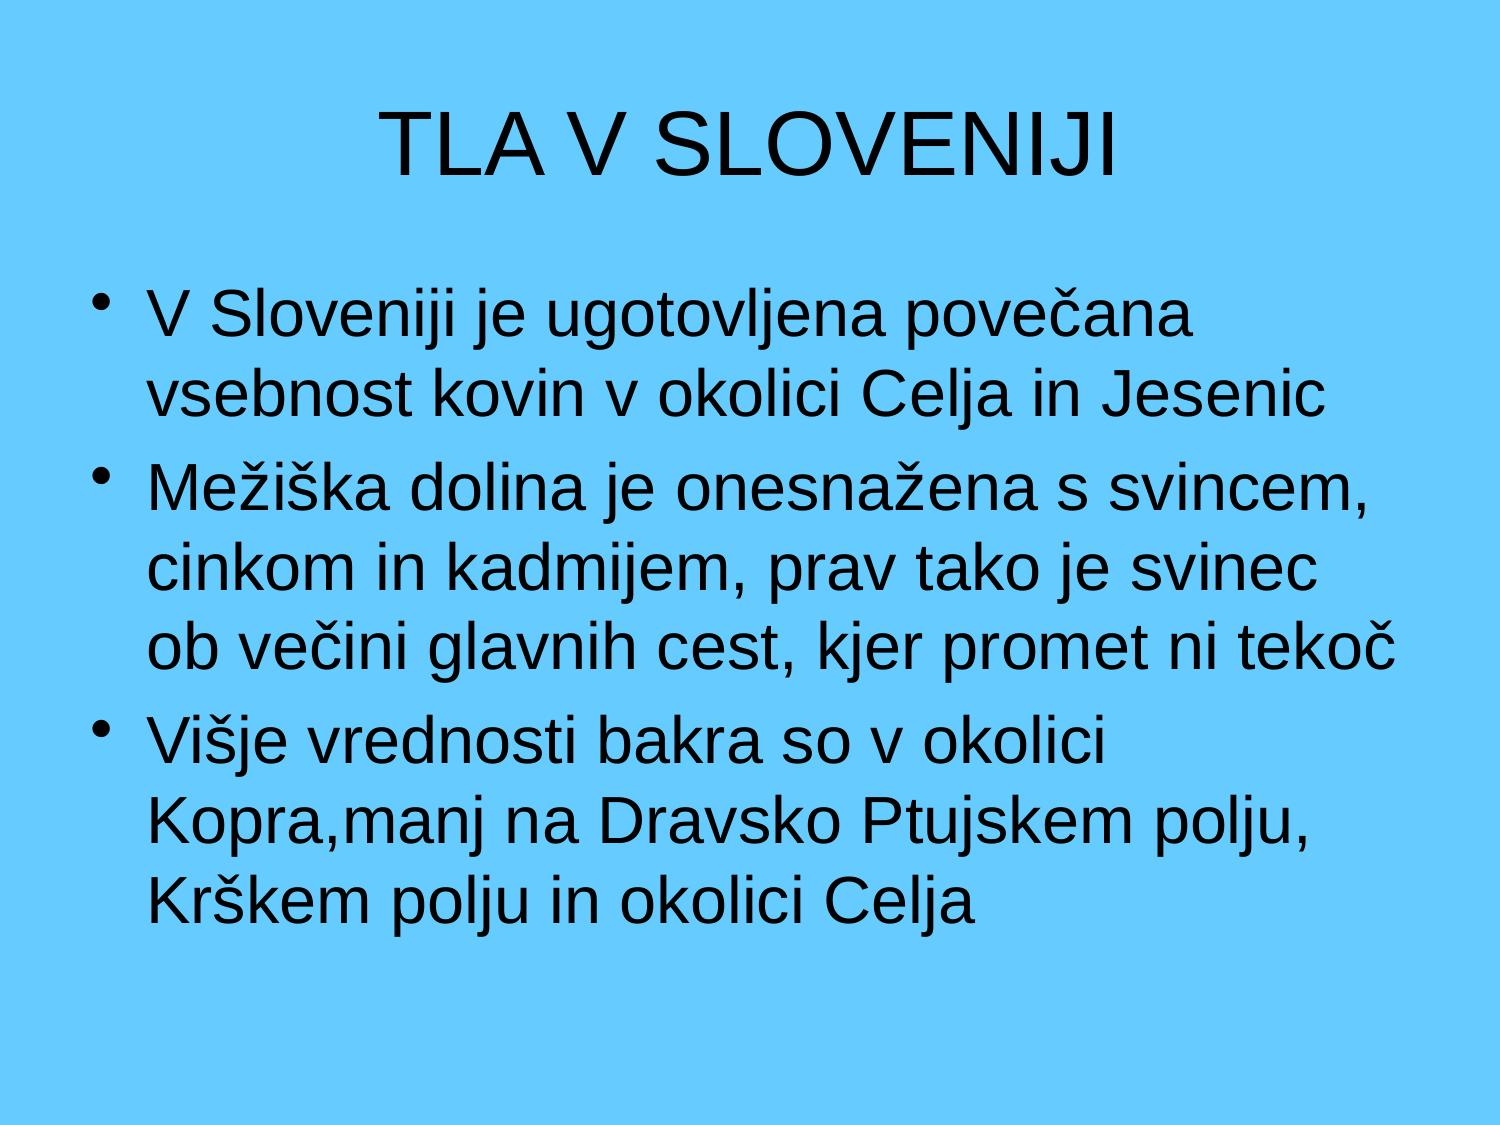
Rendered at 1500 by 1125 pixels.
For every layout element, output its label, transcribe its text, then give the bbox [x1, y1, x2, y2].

title TLA V SLOVENIJI [75, 45, 1425, 233]
list V Sloveniji je ugotovljena povečana vsebnost kovin v okolici Celja in Jesenic Mežiška dolina je onesnažena s svincem, cinkom in kadmijem, prav tako je svinec ob večini glavnih cest, kjer promet ni tekoč Višje vrednosti bakra so v okolici Kopra,manj na Dravsko Ptujskem polju, Krškem polju in okolici Celja [75, 262, 1425, 1005]
